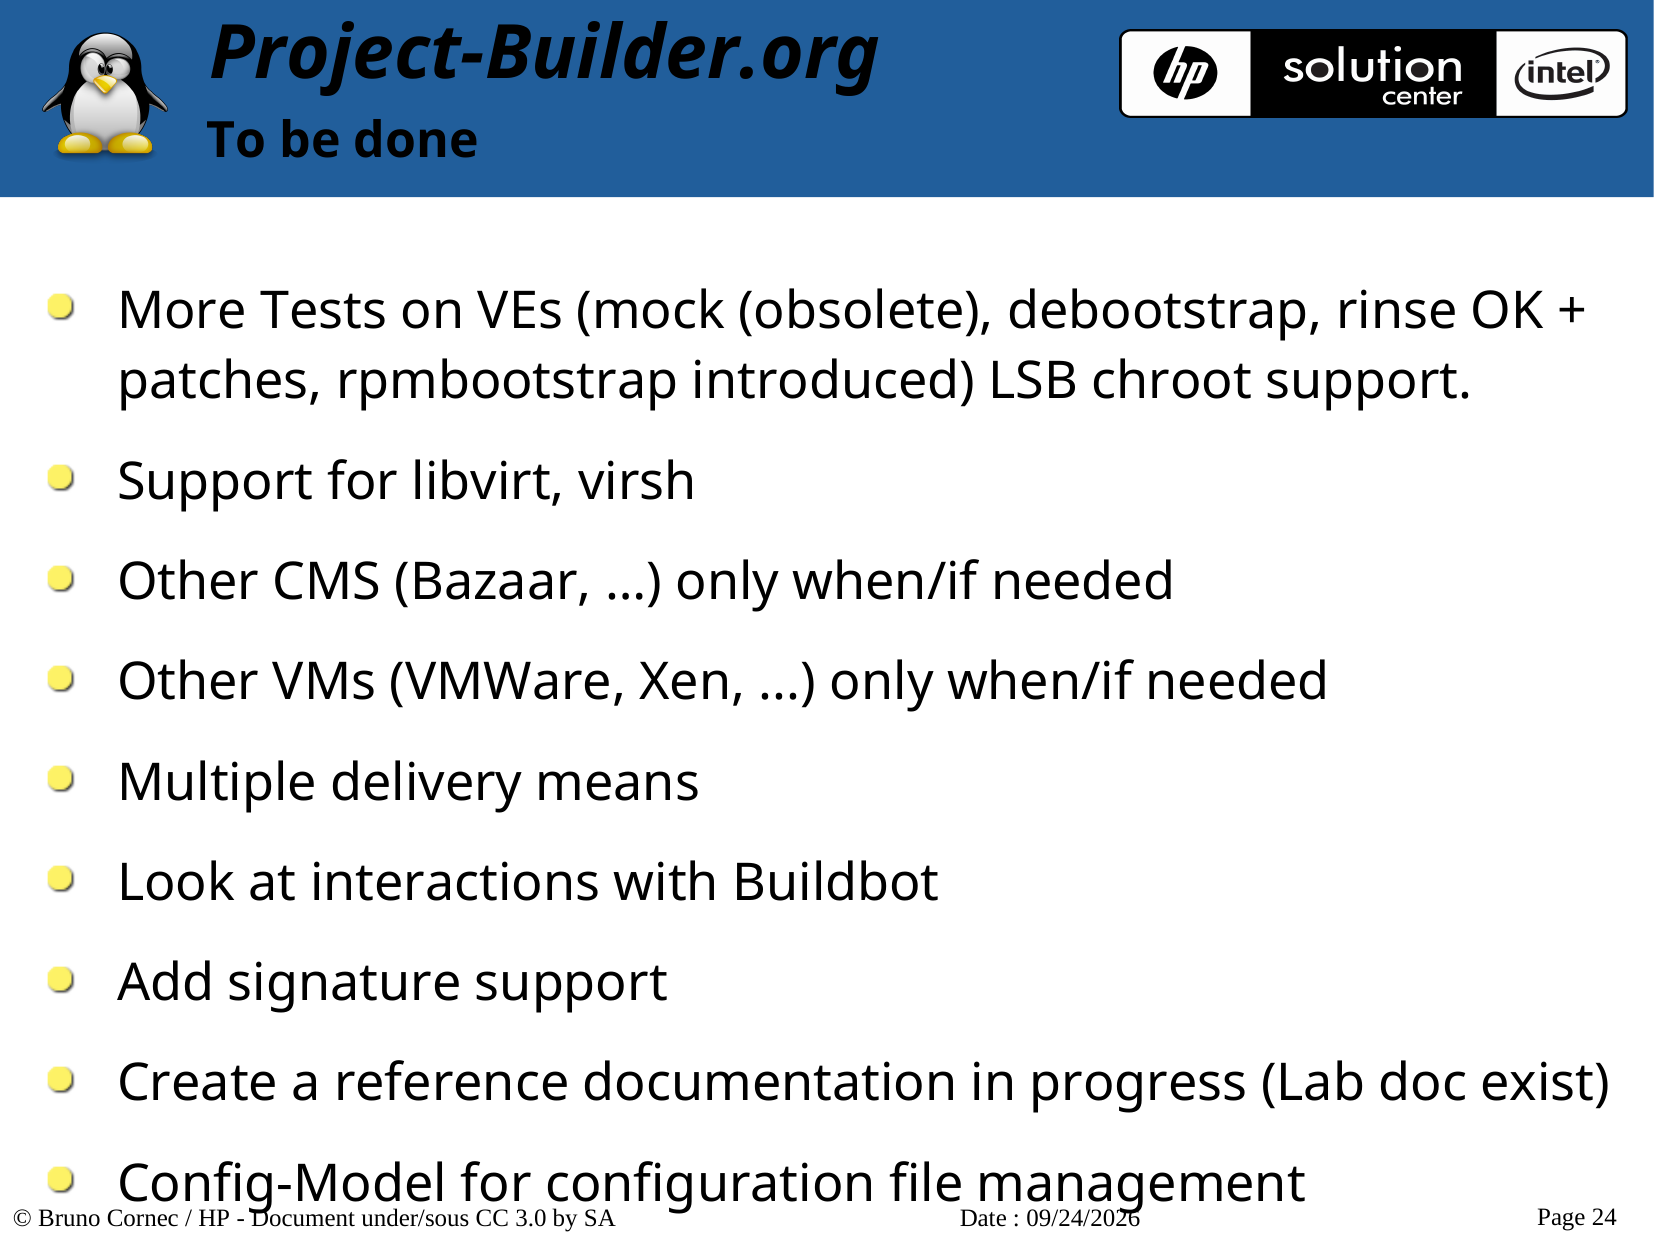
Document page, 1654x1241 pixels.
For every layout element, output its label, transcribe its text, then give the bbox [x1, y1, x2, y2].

picture [42, 29, 168, 167]
title To be done [206, 59, 1121, 221]
picture [46, 1175, 77, 1196]
picture [1119, 29, 1628, 118]
list More Tests on VEs (mock (obsolete), debootstrap, rinse OK + patches, rpmbootstrap introduced) LSB chroot support. Support for libvirt, virsh Other CMS (Bazaar, …) only when/if needed Other VMs (VMWare, Xen, ...) only when/if needed Multiple delivery means Look at interactions with Buildbot Add signature support Create a reference documentation in progress (Lab doc exist) Config-Model for configuration file management [34, 272, 1642, 1175]
